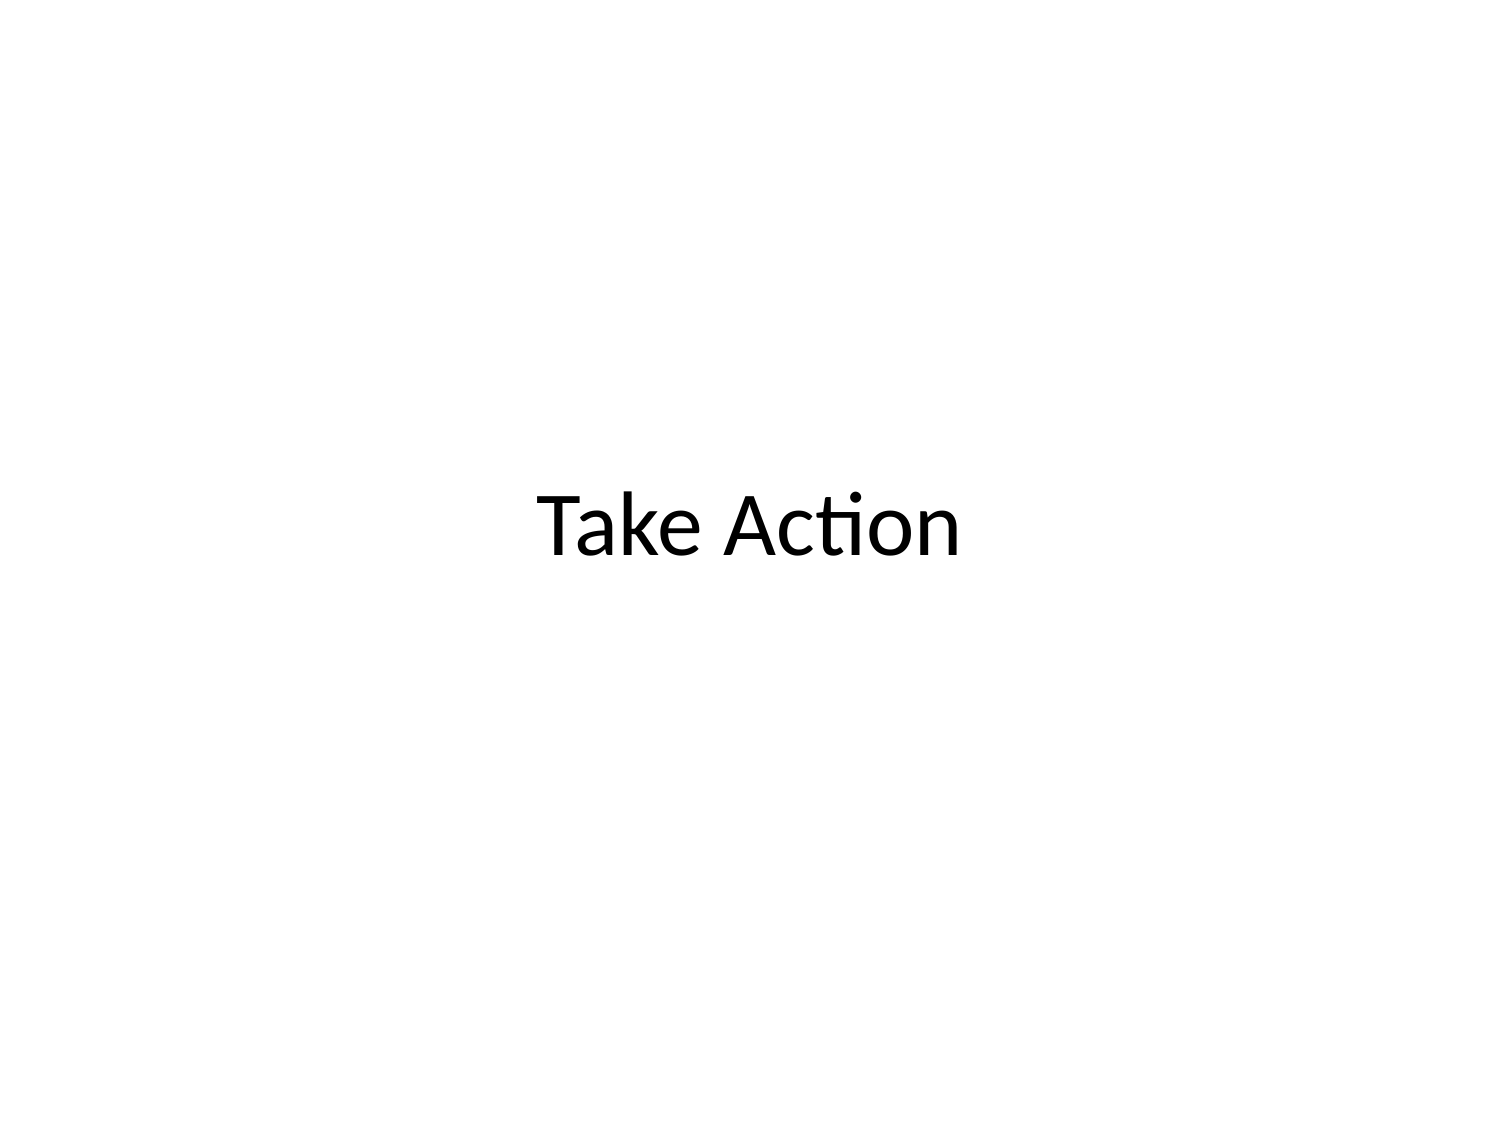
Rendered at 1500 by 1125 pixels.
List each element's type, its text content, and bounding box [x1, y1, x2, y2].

title Take Action [75, 425, 1426, 613]
